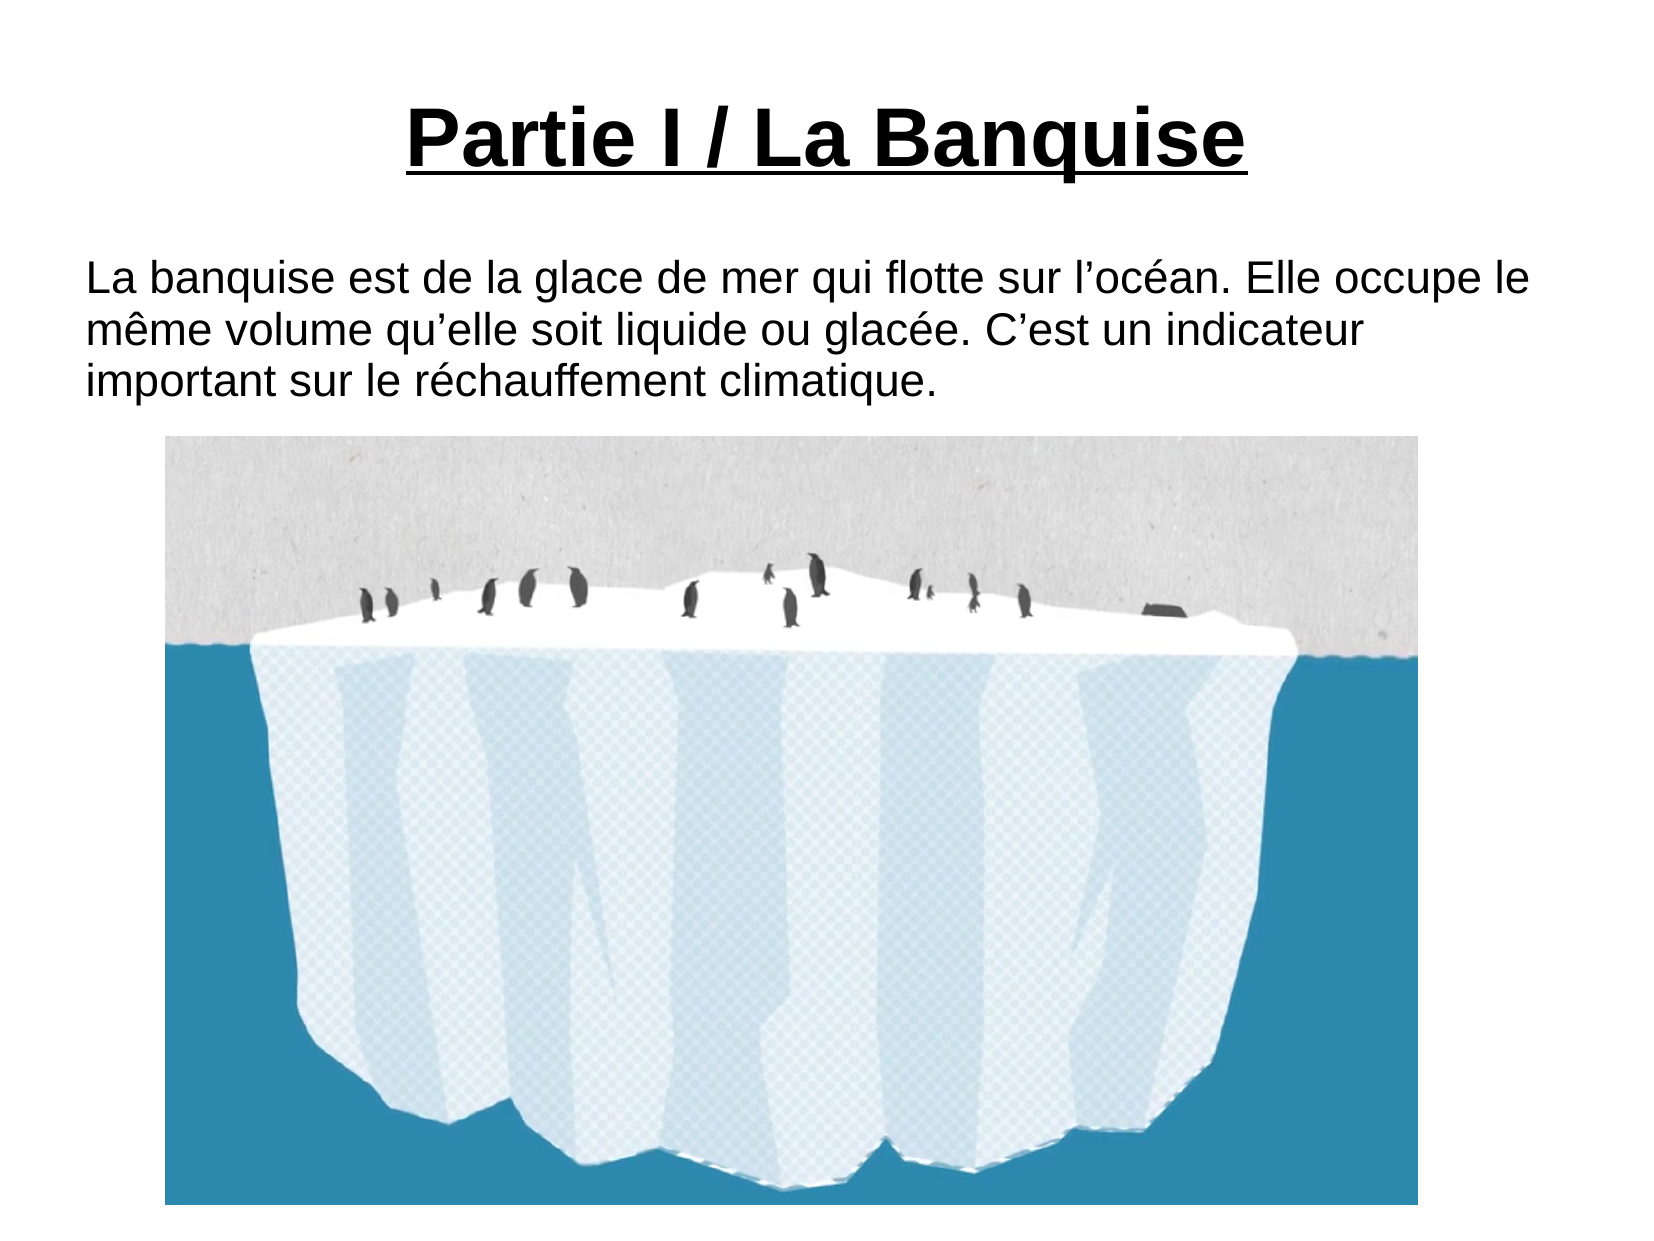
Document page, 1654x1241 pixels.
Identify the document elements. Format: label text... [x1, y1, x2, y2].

title Partie I / La Banquise [82, 29, 1571, 237]
picture [165, 436, 1418, 1205]
text_box La banquise est de la glace de mer qui flotte sur l’océan. Elle occupe le même volume qu’elle soit liquide ou glacée. C’est un indicateur important sur le réchauffement climatique. [70, 244, 1548, 414]
